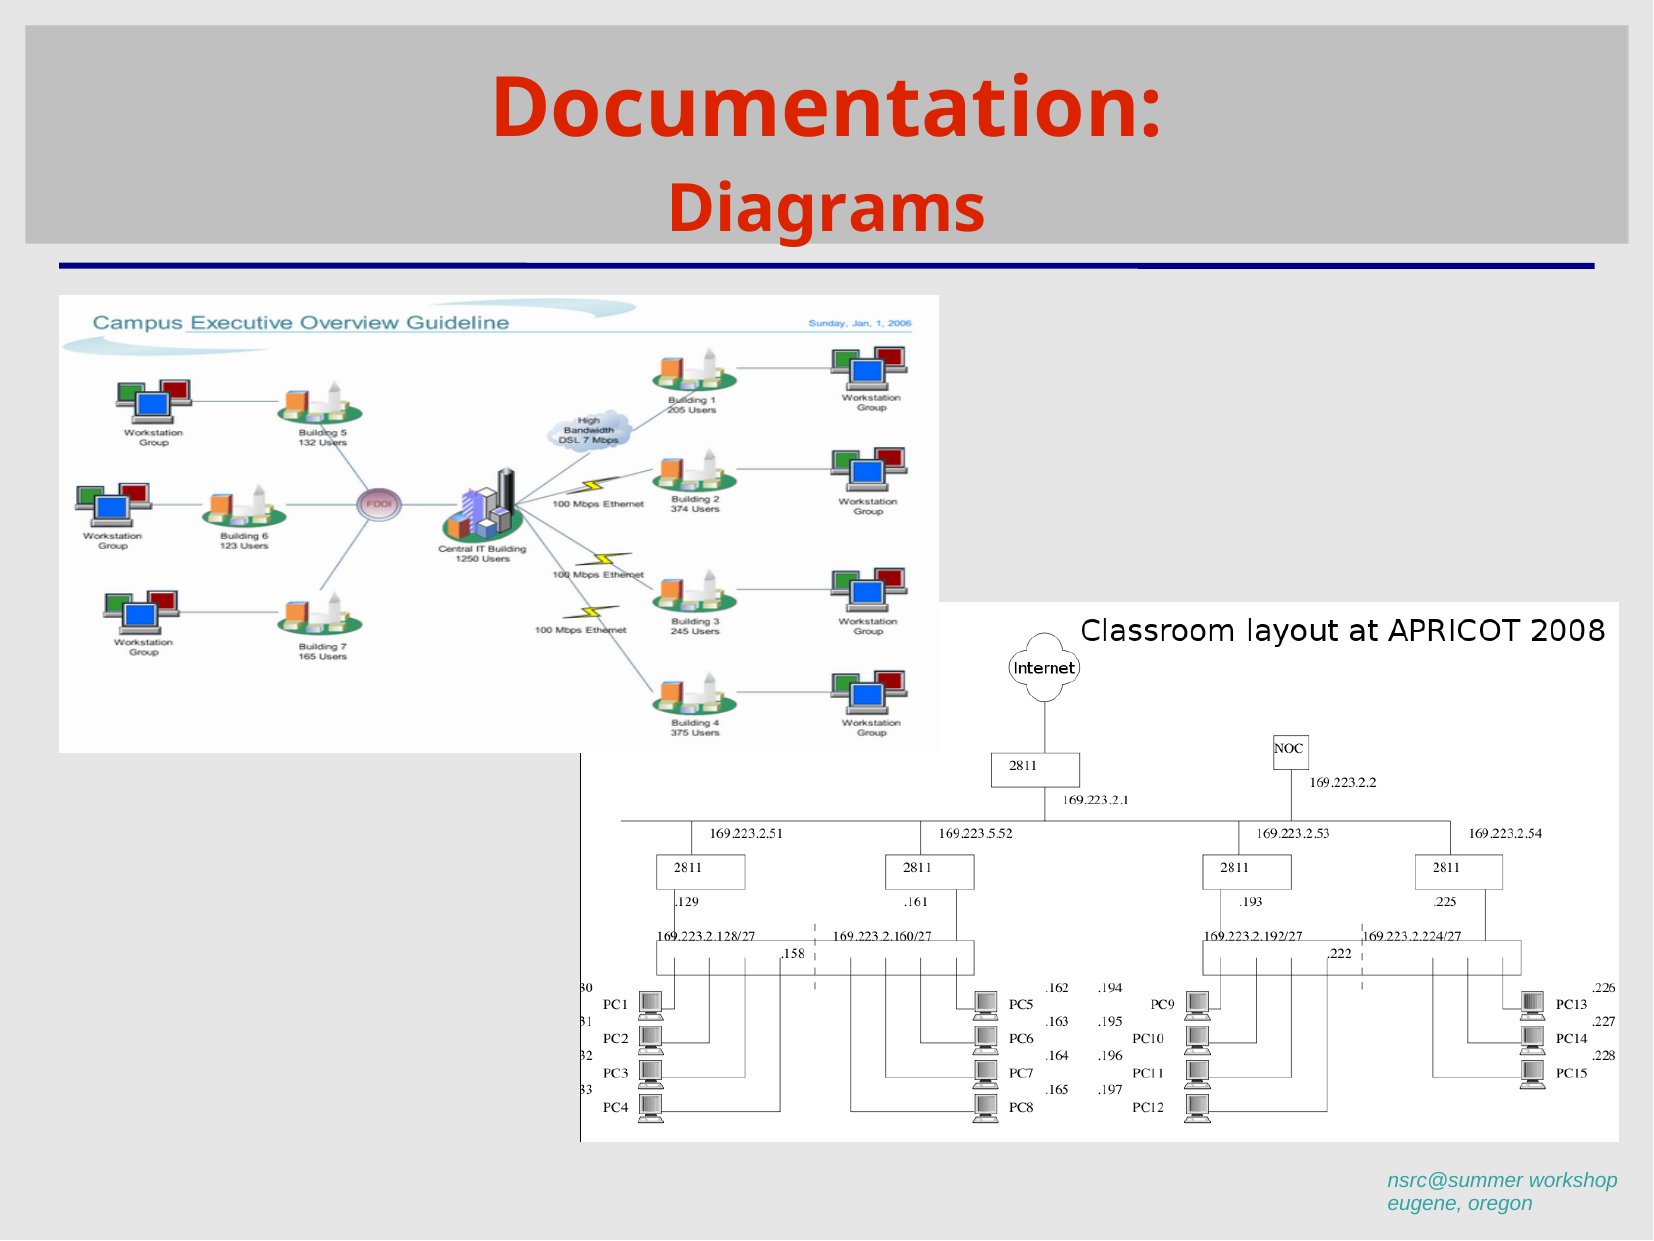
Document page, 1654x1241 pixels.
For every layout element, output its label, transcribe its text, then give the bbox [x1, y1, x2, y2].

title Documentation: Diagrams [121, 46, 1532, 253]
picture [59, 295, 1619, 1142]
